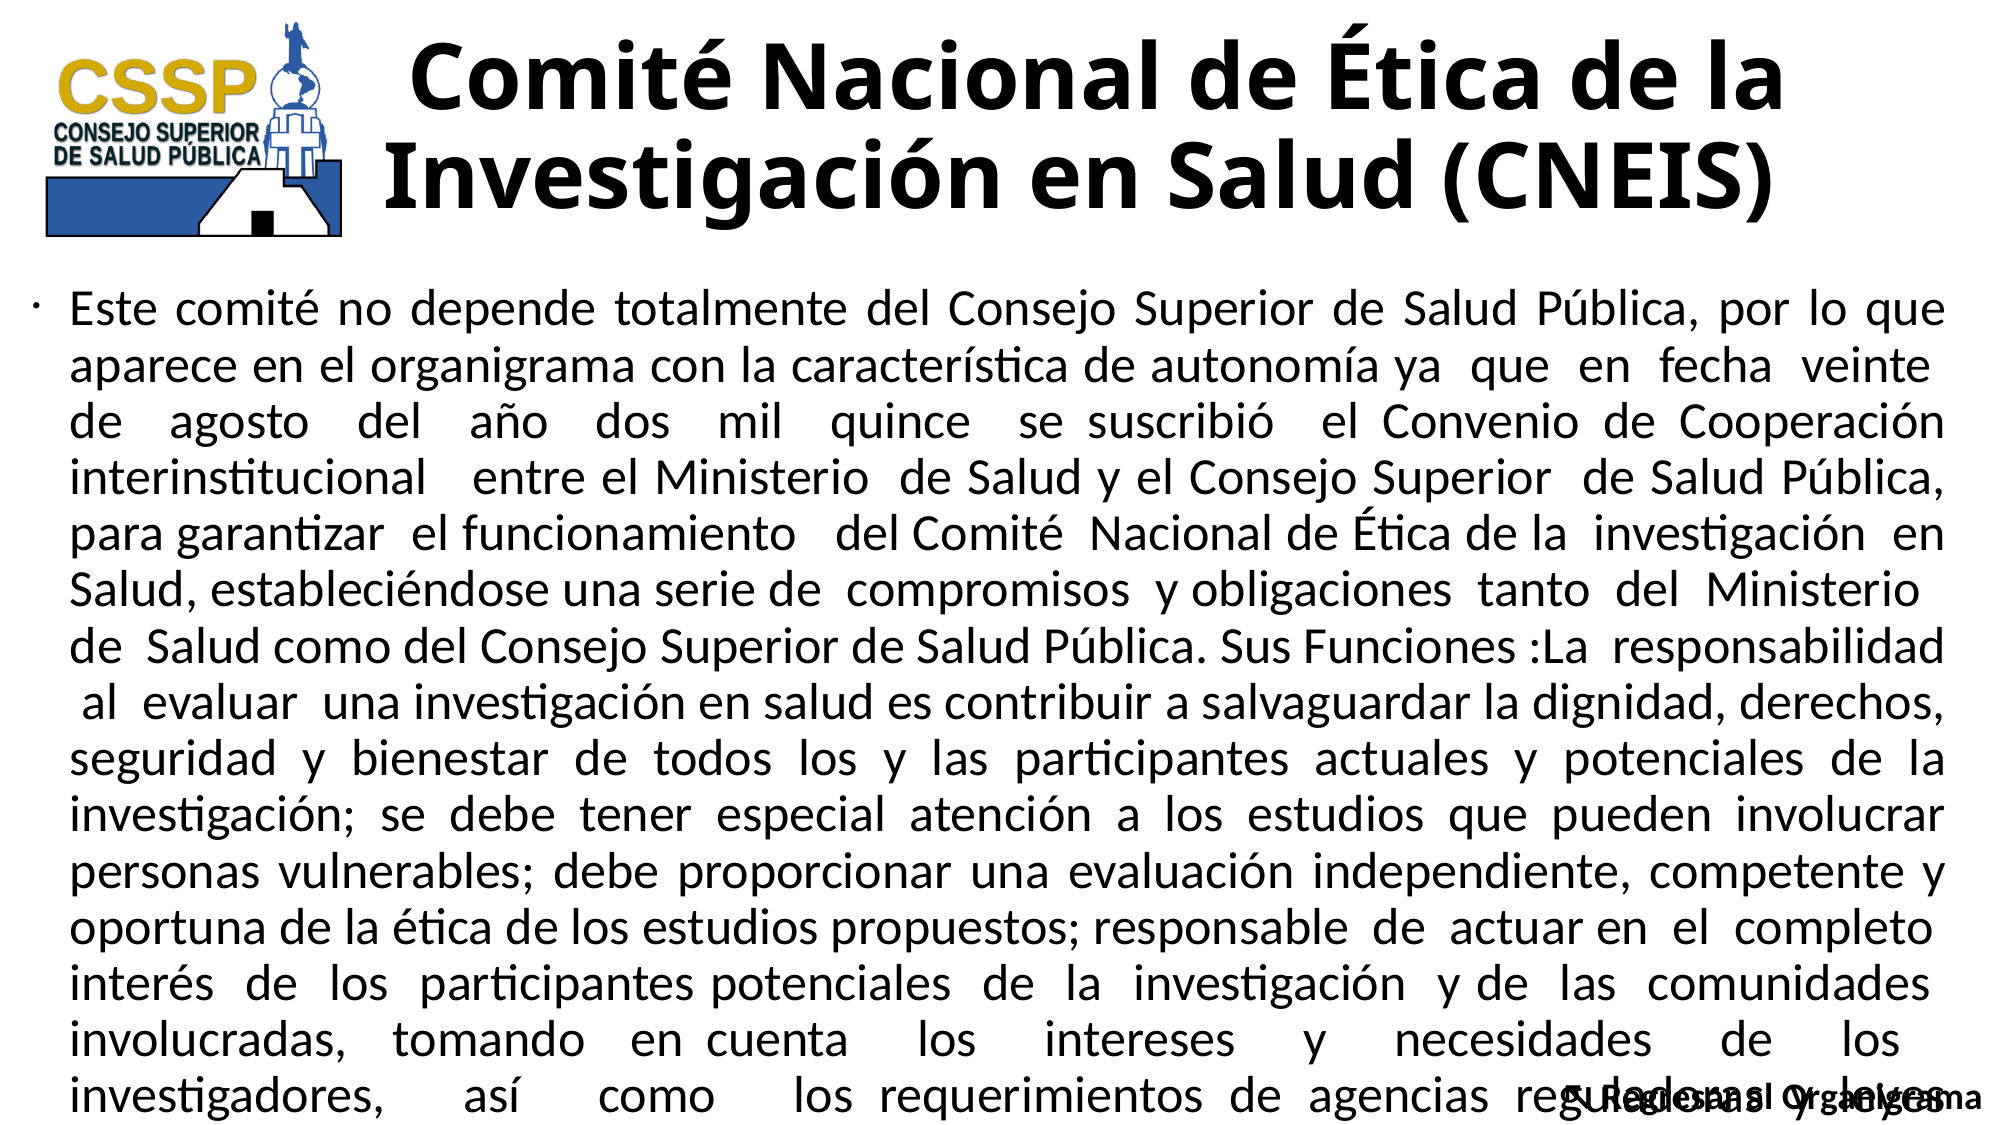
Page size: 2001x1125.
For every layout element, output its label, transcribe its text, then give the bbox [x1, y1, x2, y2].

text_box ↖ Regresar al Organigrama [1546, 1064, 1999, 1125]
picture [44, 22, 342, 237]
list Este comité no depende totalmente del Consejo Superior de Salud Pública, por lo que aparece en el organigrama con la característica de autonomía ya que en fecha veinte de agosto del año dos mil quince se suscribió el Convenio de Cooperación interinstitucional entre el Ministerio de Salud y el Consejo Superior de Salud Pública, para garantizar el funcionamiento del Comité Nacional de Ética de la investigación en Salud, estableciéndose una serie de compromisos y obligaciones tanto del Ministerio de Salud como del Consejo Superior de Salud Pública. Sus Funciones :La responsabilidad al evaluar una investigación en salud es contribuir a salvaguardar la dignidad, derechos, seguridad y bienestar de todos los y las participantes actuales y potenciales de la investigación; se debe tener especial atención a los estudios que pueden involucrar personas vulnerables; debe proporcionar una evaluación independiente, competente y oportuna de la ética de los estudios propuestos; responsable de actuar en el completo interés de los participantes potenciales de la investigación y de las comunidades involucradas, tomando en cuenta los intereses y necesidades de los investigadores, así como los requerimientos de agencias reguladoras y leyes aplicables; evaluar la investigación propuesta antes de su inicio. Debe asegurar la evaluación regular de los estudios en desarrollo que recibieron una decisión positiva en intervalos apropiados de acuerdo al grado de riesgo para las personas, como mínimo una vez al año; aprobar, solicitar modificaciones (previas a la aprobación), rechazar, o suspender un estudio clínico; debe revisar tanto la cantidad como el método de pago a las personas para asegurarse que no existan problemas de coerción o mal influencia en los sujetos del estudio. Asegurar que la información referente al pago a las personas, incluyendo los métodos, cantidades y programación esté estipulada en la forma de consentimiento informado escrita, así mismo como cualquier otra información escrita que se le proporcione a los sujetos. Promoverá la capacitación continua de sus miembros en la siguiente temática: cursos sobre metodología de la investigación y ética, conferencias de expertos, talleres, jornadas y diplomados (Magister en Bioética). Estas capacitaciones pueden ser extensivas a los miembros de los comités locales de ética. Nombres de los Responsables: - Mario Ernesto Soriano Lima - Doctor en Medicina - Presidente - David Francisco Torres Romero - Licenciado en Química y Farmacia - Vicepresidente - Aydee Rivera de Parada - Licenciada en ciencias de la educación - Vocal - Gerardo Antonio Godoy Reyes - Doctor en Medicina - Vocal - Tito Llanes Márquez - Ingeniero Agrónomo Fitotecnista - Vocal - Miriam Irene Meléndez - Licenciada en Filosofia - Vocal - María Delsy Menjívar - Licenciada en Ciencias Jurídicas y Licenciada en Psicología - Vocal - Sonia Siciliano de Serpas - Licenciatura en Enfermería - Vocal - Katia Orbelina Sermeño - Licenciatura en Psicología - Vocal - Amanda Isabel Garcia - Licenciatura en Química y Farmacias - Vocal - Patricia Lissette Mira Gomez - Licenciatura en Laboratorio Clínico - Vocal - Melvyn Alfredo Rogel Hernández - Médico Veterinaro y Zootecnista - Vocal Mujeres:8 Hombres: 5 Total: 13 [17, 273, 1963, 1066]
title Comité Nacional de Ética de la Investigación en Salud (CNEIS) [368, 22, 1863, 241]
